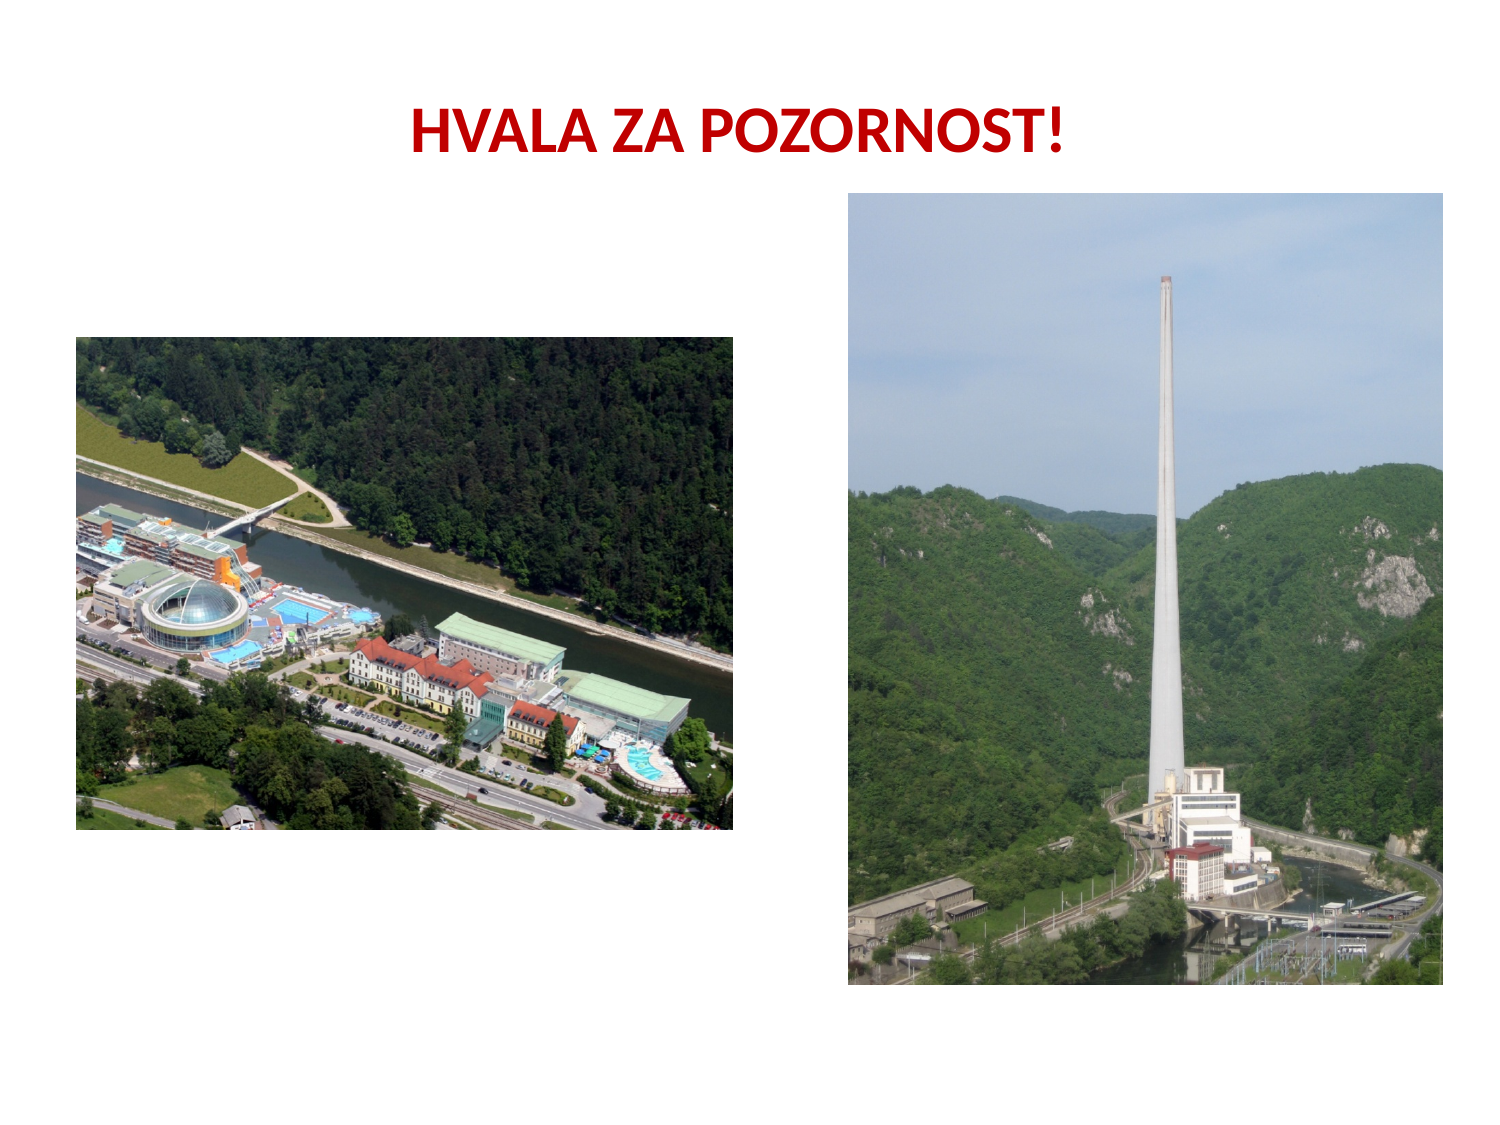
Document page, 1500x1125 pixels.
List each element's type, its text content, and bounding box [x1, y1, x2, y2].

picture [848, 193, 1443, 985]
list HVALA ZA POZORNOST! [395, 78, 1225, 821]
picture [76, 337, 733, 830]
